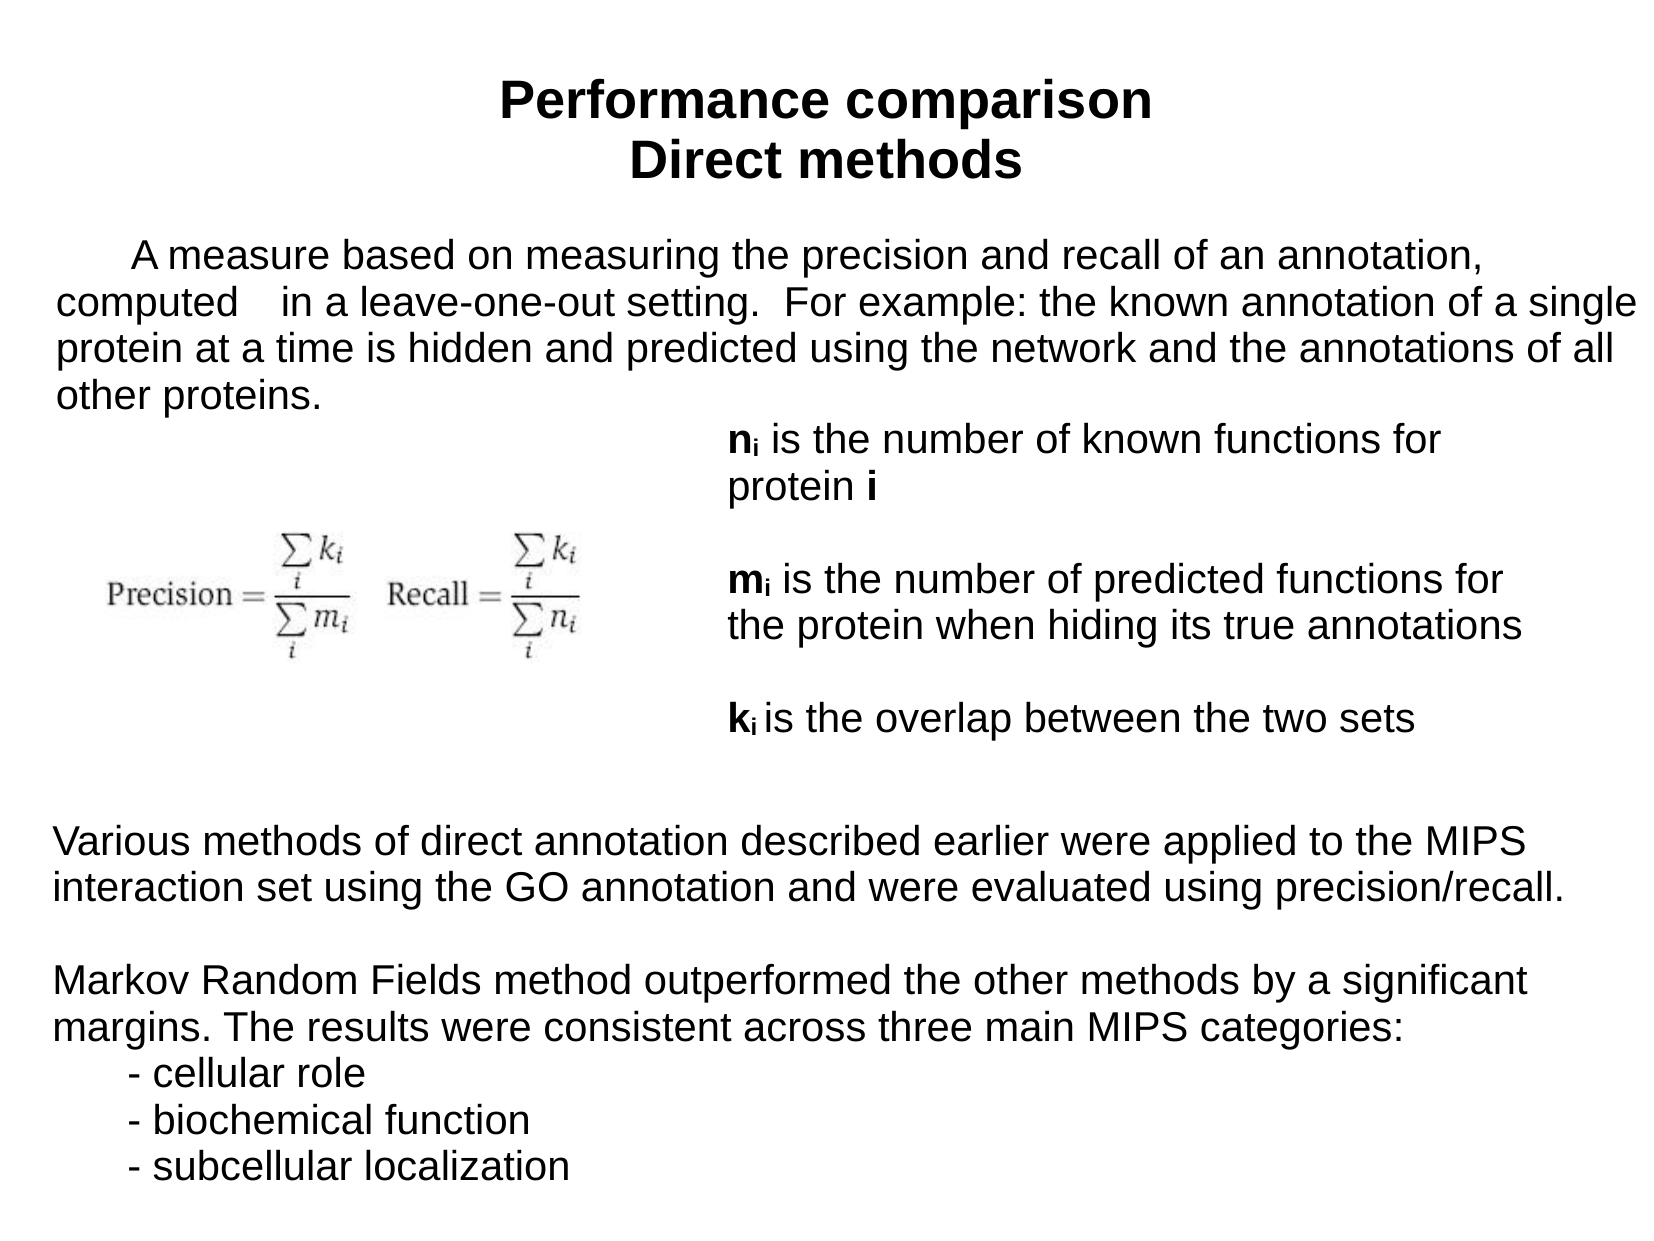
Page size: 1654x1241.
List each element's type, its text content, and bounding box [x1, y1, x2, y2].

picture [63, 503, 664, 691]
text_box A measure based on measuring the precision and recall of an annotation, computed in a leave-one-out setting. For example: the known annotation of a single protein at a time is hidden and predicted using the network and the annotations of all other proteins. [41, 224, 1654, 428]
text_box Performance comparison Direct methods [408, 62, 1245, 201]
text_box Various methods of direct annotation described earlier were applied to the MIPS interaction set using the GO annotation and were evaluated using precision/recall. Markov Random Fields method outperformed the other methods by a significant margins. The results were consistent across three main MIPS categories: - cellular role - biochemical function - subcellular localization [37, 810, 1613, 1200]
text_box ni is the number of known functions for protein i mi is the number of predicted functions for the protein when hiding its true annotations ki is the overlap between the two sets [712, 408, 1576, 796]
